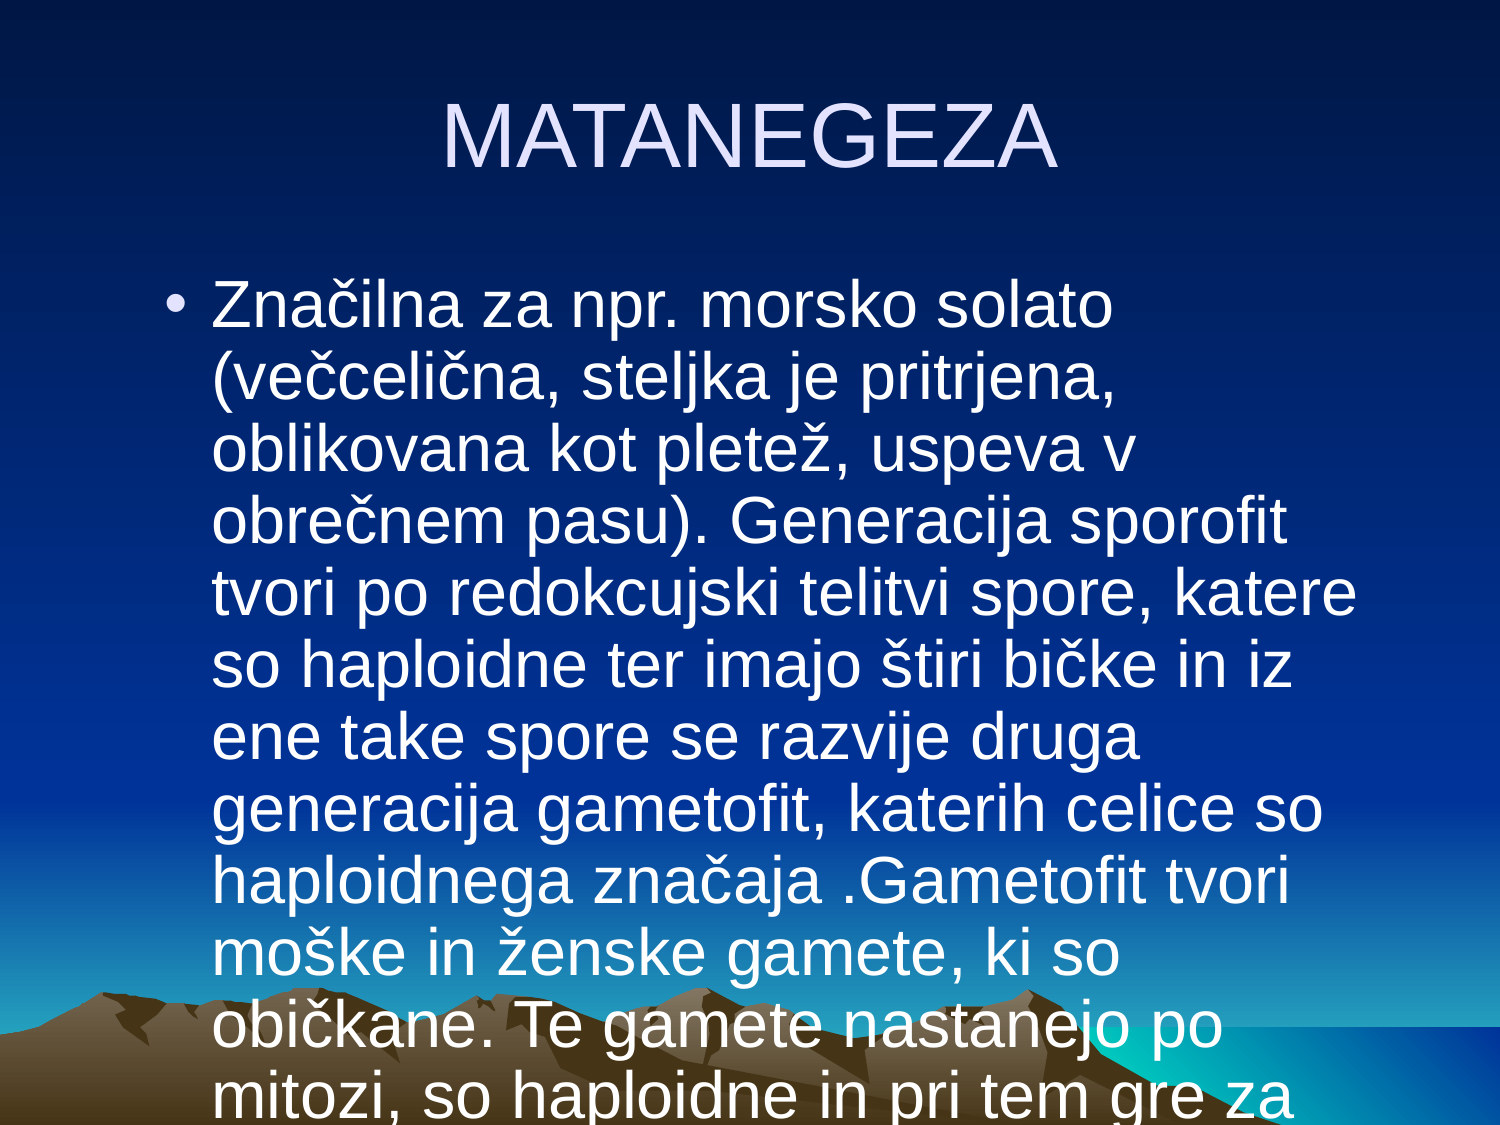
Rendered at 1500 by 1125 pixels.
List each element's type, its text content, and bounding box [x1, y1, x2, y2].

title MATANEGEZA [75, 29, 1425, 233]
list Značilna za npr. morsko solato (večcelična, steljka je pritrjena, oblikovana kot pletež, uspeva v obrečnem pasu). Generacija sporofit tvori po redokcujski telitvi spore, katere so haploidne ter imajo štiri bičke in iz ene take spore se razvije druga generacija gametofit, katerih celice so haploidnega značaja .Gametofit tvori moške in ženske gamete, ki so običkane. Te gamete nastanejo po mitozi, so haploidne in pri tem gre za izogamijo, ko se dve gameti združita nastane zigota iz katere se nato zopet razvije sporofit. [75, 262, 1425, 1125]
